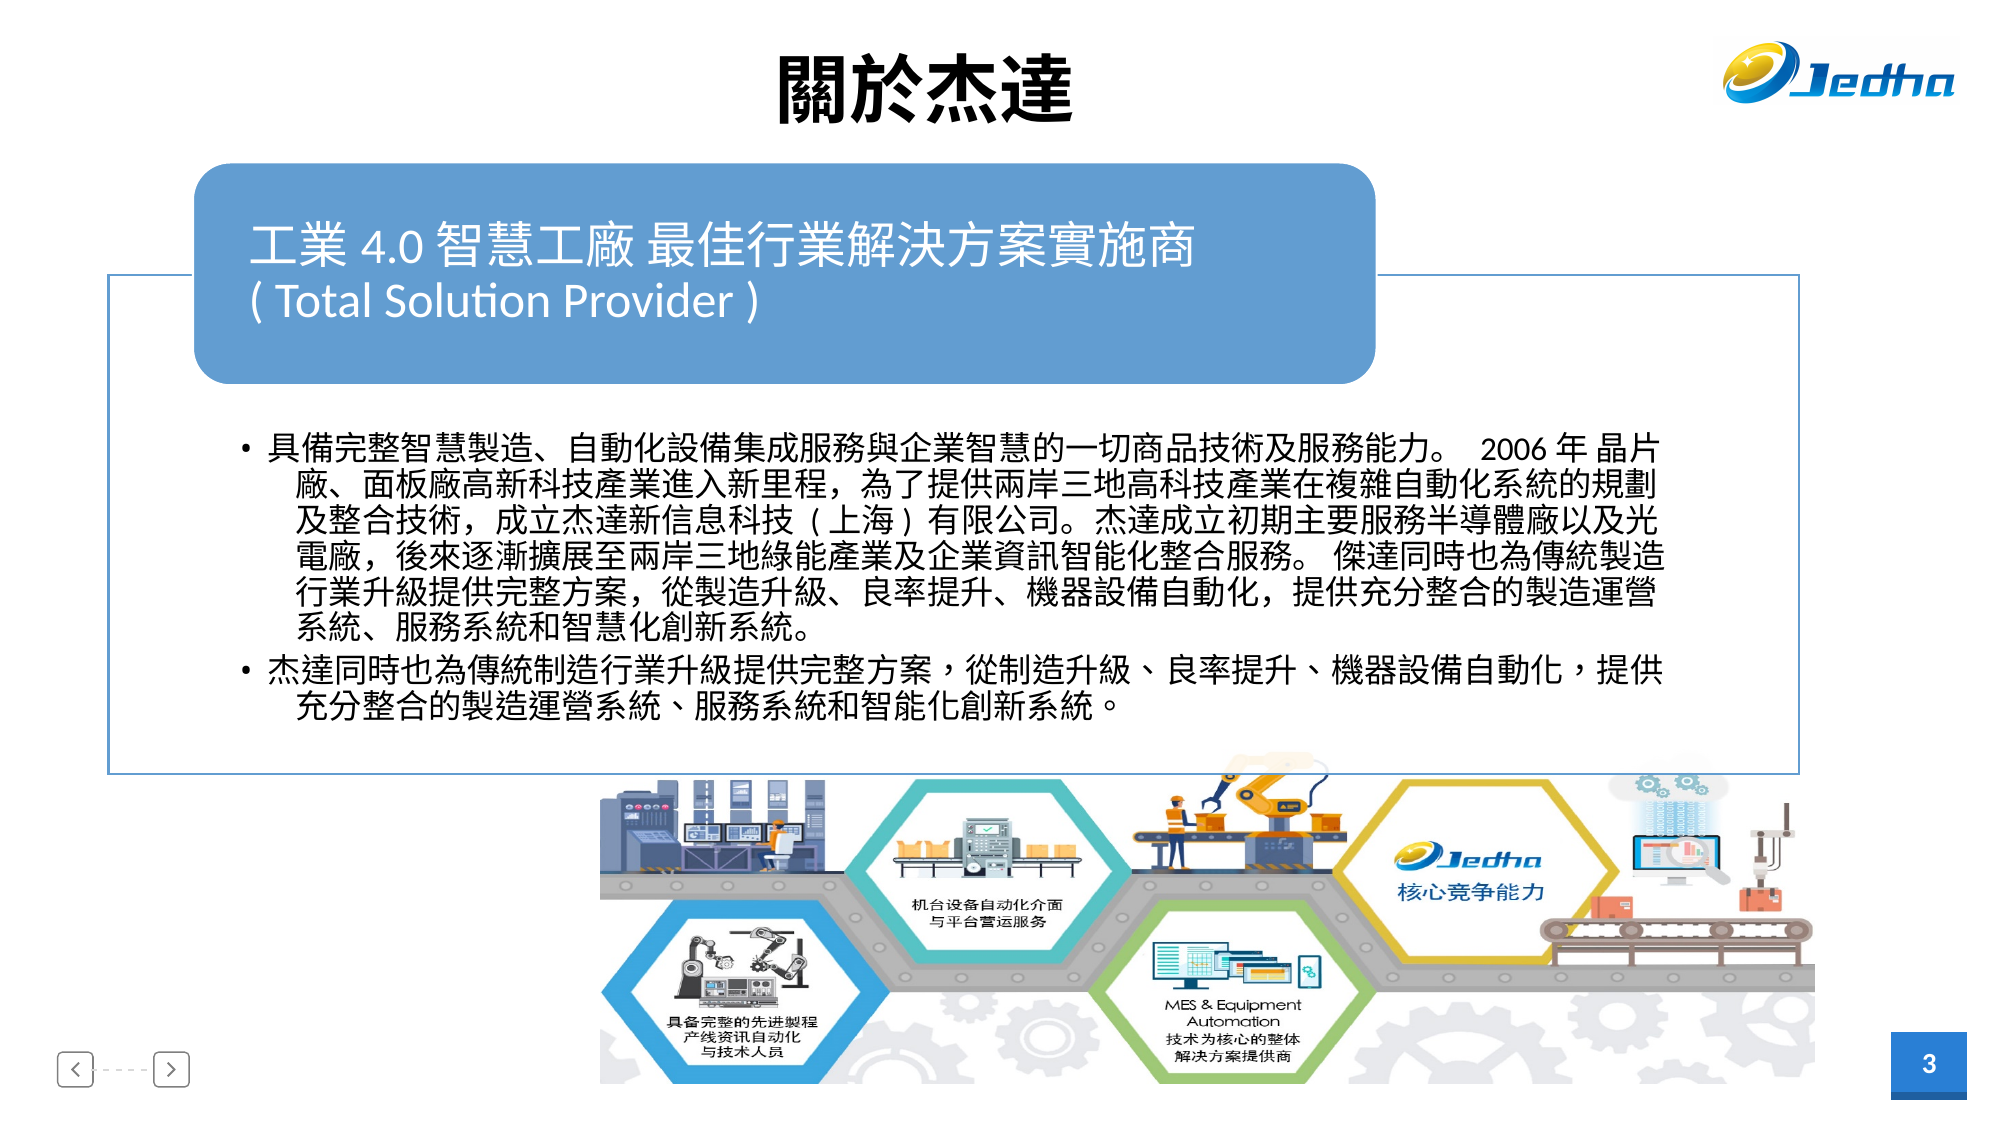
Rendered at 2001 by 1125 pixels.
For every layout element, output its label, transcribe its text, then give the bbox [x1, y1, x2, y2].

picture [600, 750, 1815, 1084]
text_box 具備完整智慧製造、自動化設備集成服務與企業智慧的一切商品技術及服務能力。 2006年 晶片廠、面板廠高新科技產業進入新里程，為了提供兩岸三地高科技產業在複雜自動化系統的規劃及整合技術，成立杰達新信息科技 (上海) 有限公司。杰達成立初期主要服務半導體廠以及光電廠，後來逐漸擴展至兩岸三地綠能產業及企業資訊智能化整合服務。 傑達同時也為傳統製造行業升級提供完整方案，從製造升級、良率提升、機器設備自動化，提供充分整合的製造運營系統、服務系統和智慧化創新系統。 杰達同時也為傳統制造行業升級提供完整方案，從制造升級、良率提升、機器設備自動化，提供充分整合的製造運營系統、服務系統和智能化創新系統。 [108, 274, 1800, 774]
text_box 工業4.0智慧工廠 最佳行業解決方案實施商( Total Solution Provider ) [192, 162, 1377, 386]
text_box 關於杰達 [166, 35, 1684, 141]
